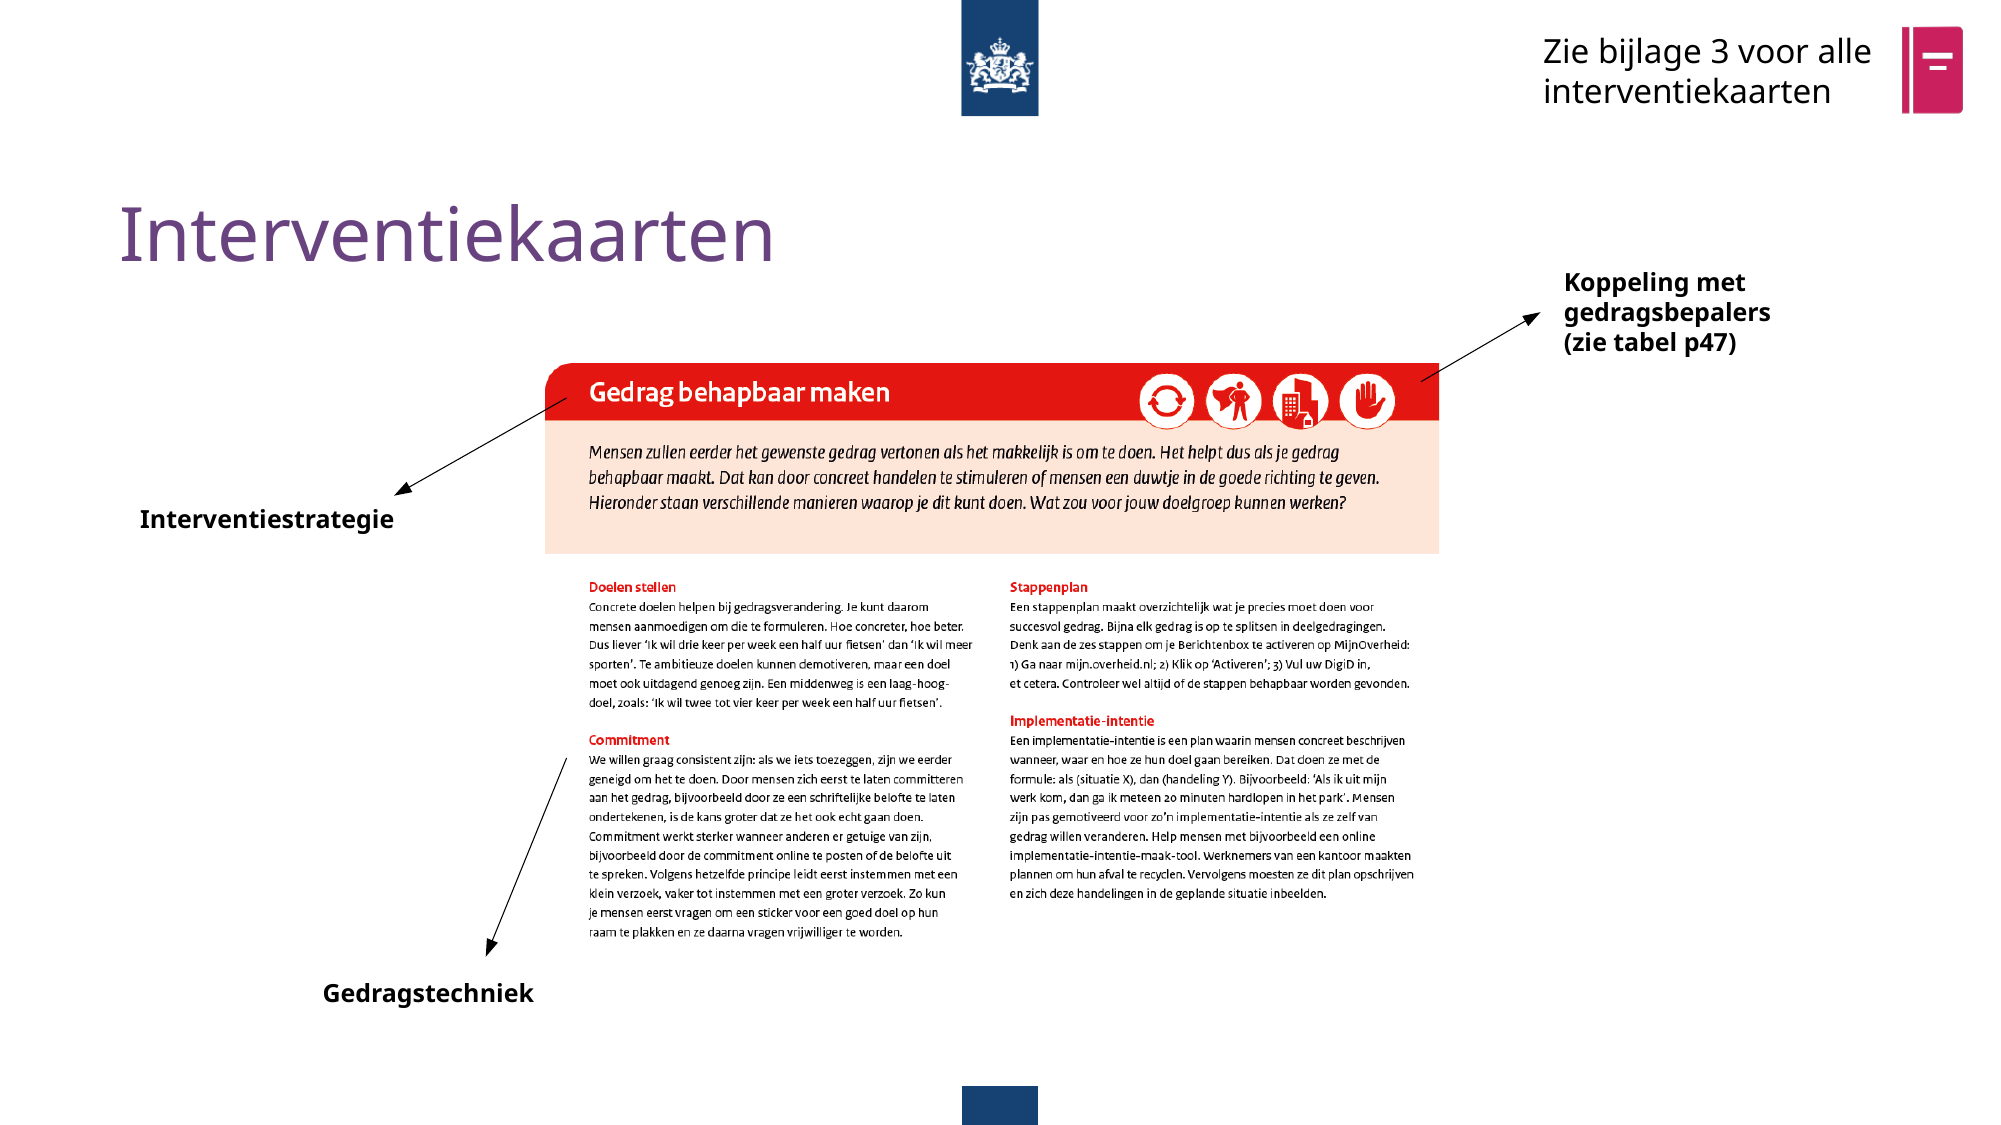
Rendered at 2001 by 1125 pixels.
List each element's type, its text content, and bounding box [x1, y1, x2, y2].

picture [1881, 19, 1984, 122]
text_box Interventiestrategie [125, 495, 444, 542]
text_box Koppeling met gedragsbepalers (zie tabel p47) [1548, 259, 1833, 366]
picture [538, 354, 1455, 957]
text_box Zie bijlage 3 voor alle interventiekaarten [1528, 22, 1914, 119]
title Interventiekaarten [104, 129, 1897, 286]
text_box Gedragstechniek [307, 970, 577, 1016]
